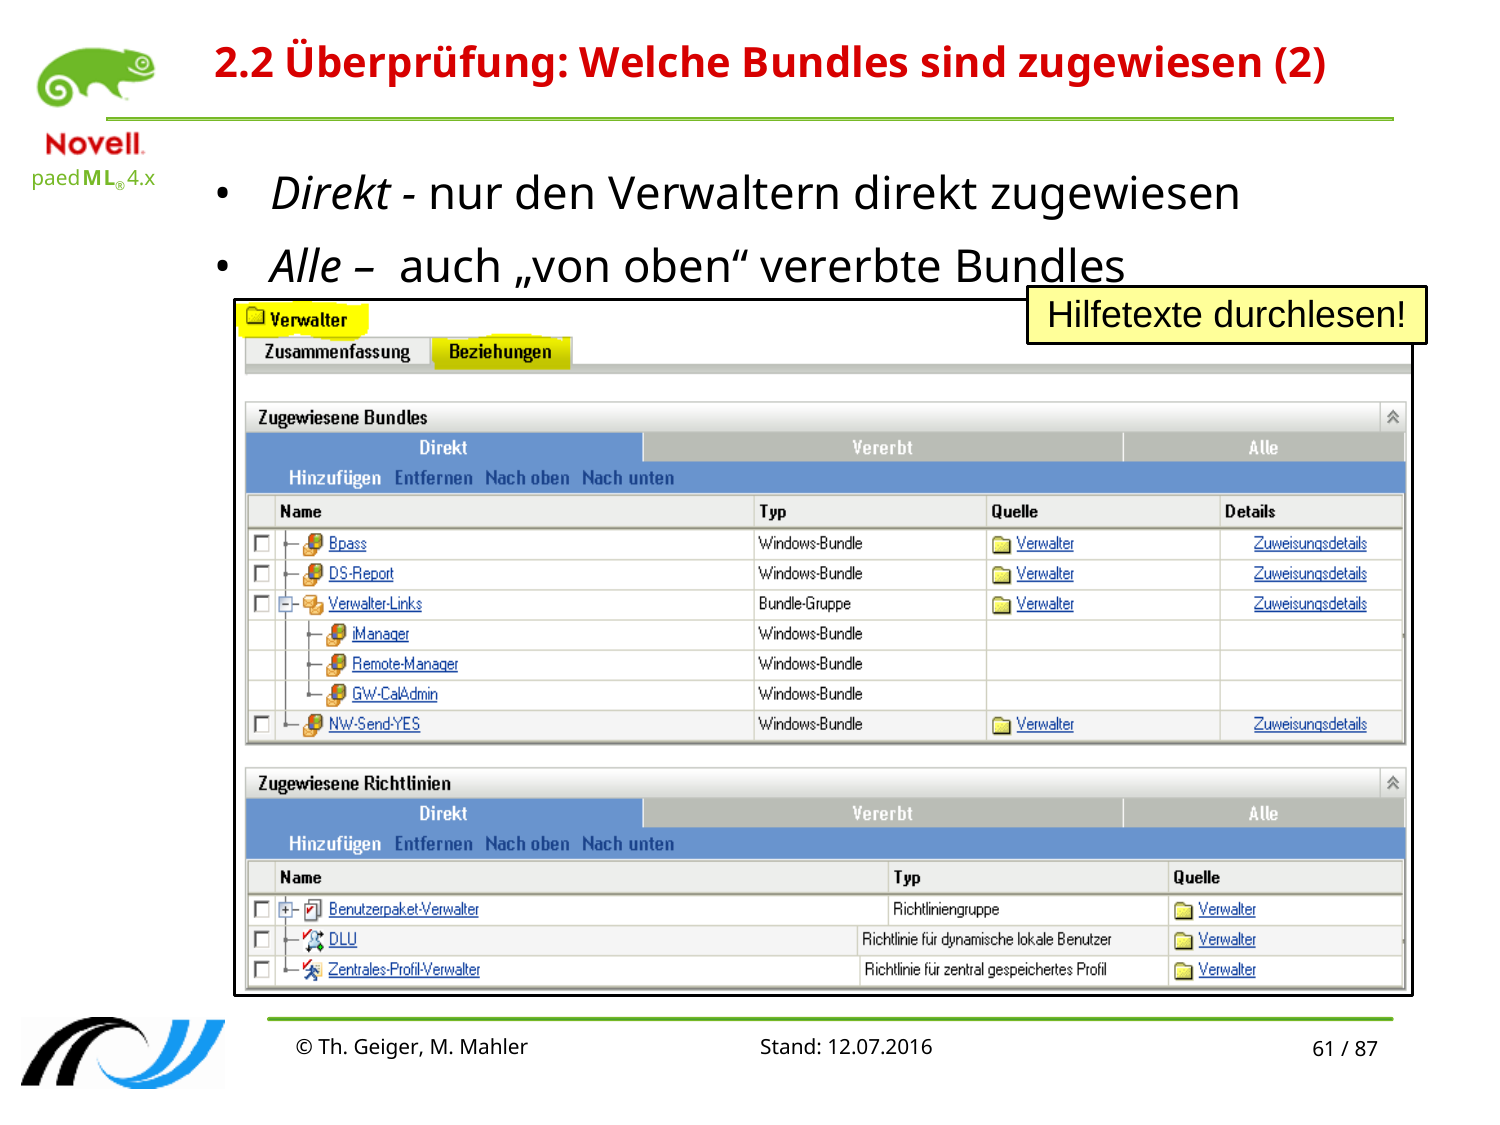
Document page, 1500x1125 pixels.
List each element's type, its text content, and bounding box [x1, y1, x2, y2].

text_box Hilfetexte durchlesen! [1027, 286, 1427, 344]
picture [24, 32, 167, 175]
title 2.2 Überprüfung: Welche Bundles sind zugewiesen (2) [214, 16, 1393, 108]
picture [236, 345, 1412, 994]
list Direkt - nur den Verwaltern direkt zugewiesen Alle – auch „von oben“ vererbte Bundles [214, 160, 1393, 814]
picture [21, 1017, 225, 1089]
